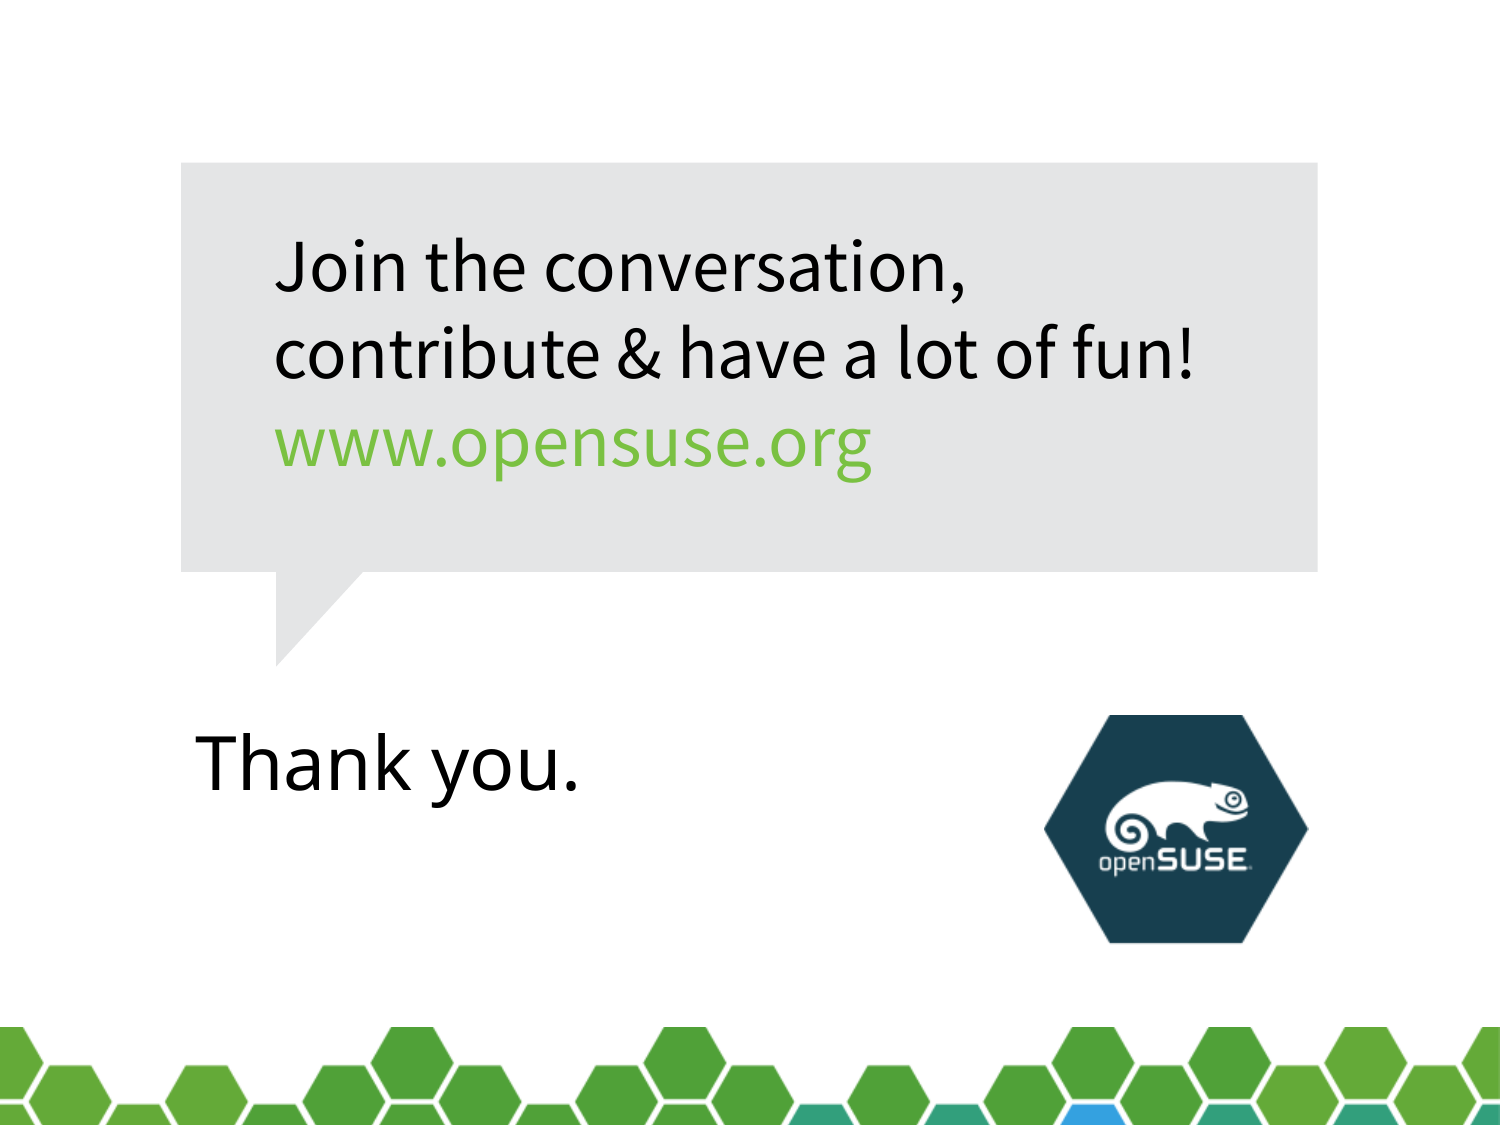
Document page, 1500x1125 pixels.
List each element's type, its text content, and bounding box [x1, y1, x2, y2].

text_box Join the conversation, contribute & have a lot of fun! www.opensuse.org [259, 213, 1334, 609]
picture [1044, 715, 1309, 945]
picture [0, 1027, 1500, 1125]
